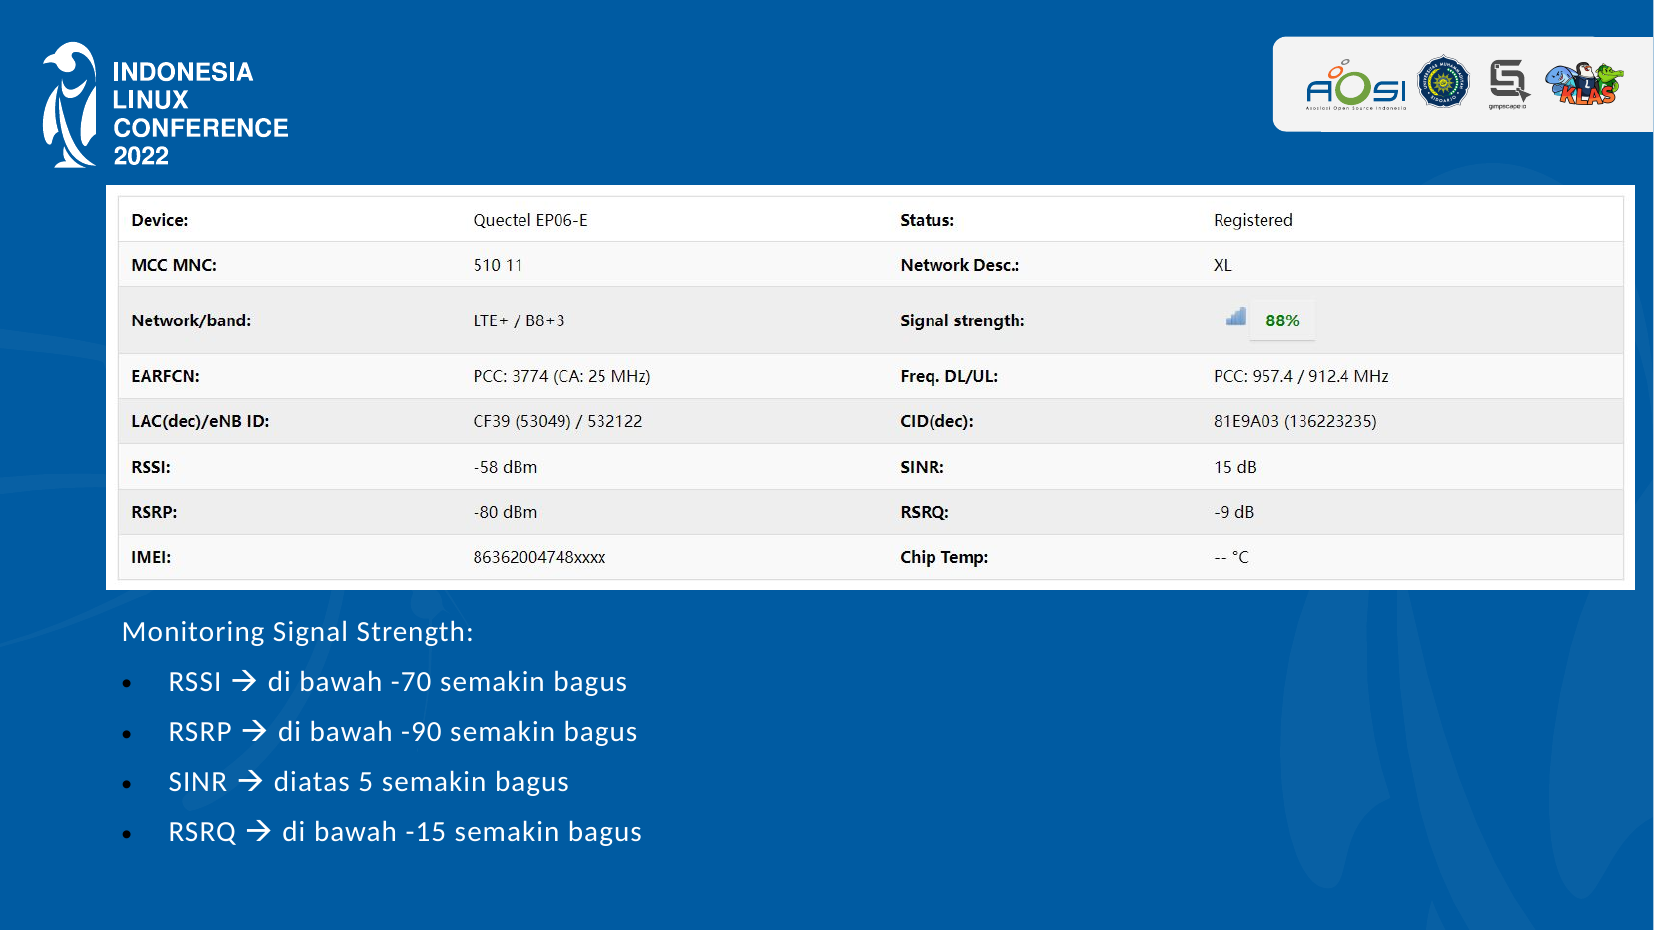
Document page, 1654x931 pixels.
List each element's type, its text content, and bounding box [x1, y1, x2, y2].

text_box Monitoring Signal Strength: RSSI  di bawah -70 semakin bagus RSRP  di bawah -90 semakin bagus SINR  diatas 5 semakin bagus RSRQ  di bawah -15 semakin bagus [106, 611, 778, 916]
picture [1545, 62, 1624, 105]
picture [1416, 54, 1471, 108]
picture [106, 185, 1635, 590]
